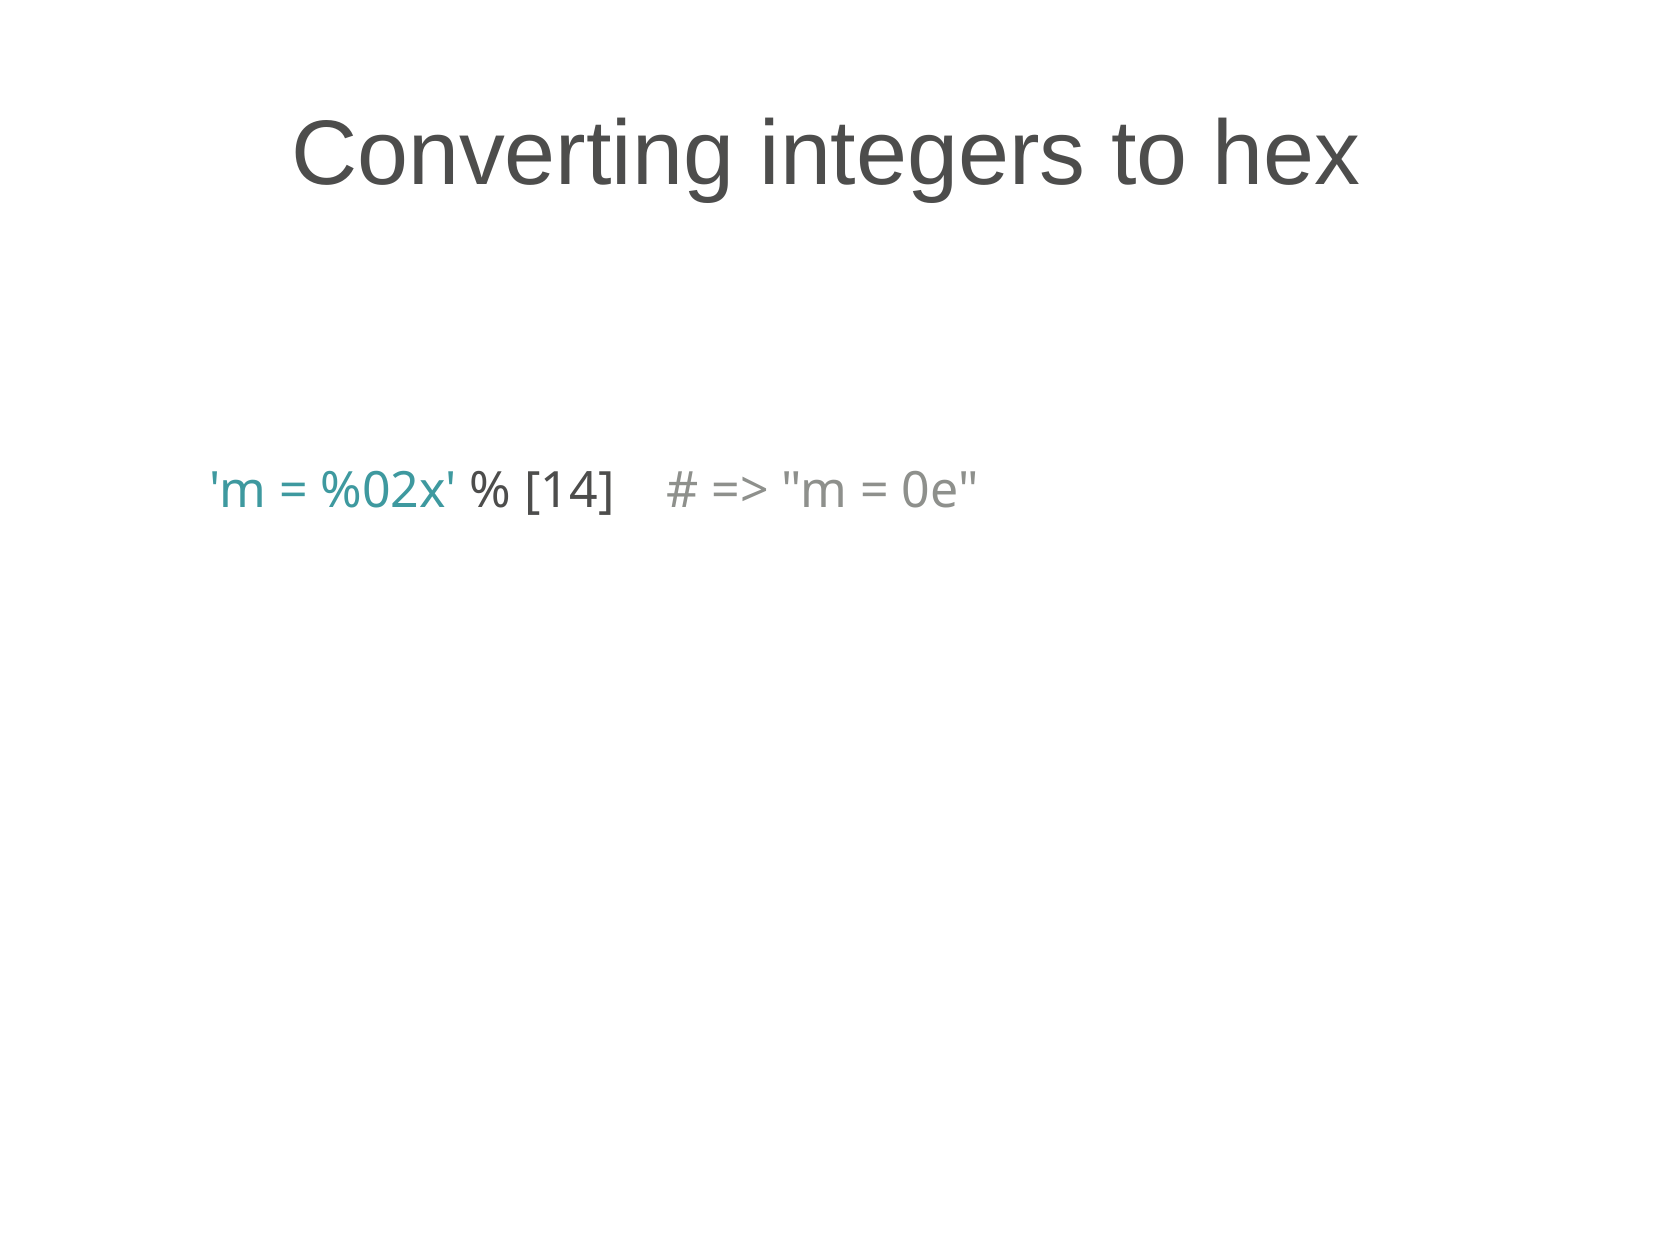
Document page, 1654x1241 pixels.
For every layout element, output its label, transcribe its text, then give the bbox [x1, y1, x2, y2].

title Converting integers to hex [82, 49, 1571, 257]
text_box 'm = %02x' % [14] # => "m = 0e" [195, 447, 1471, 526]
